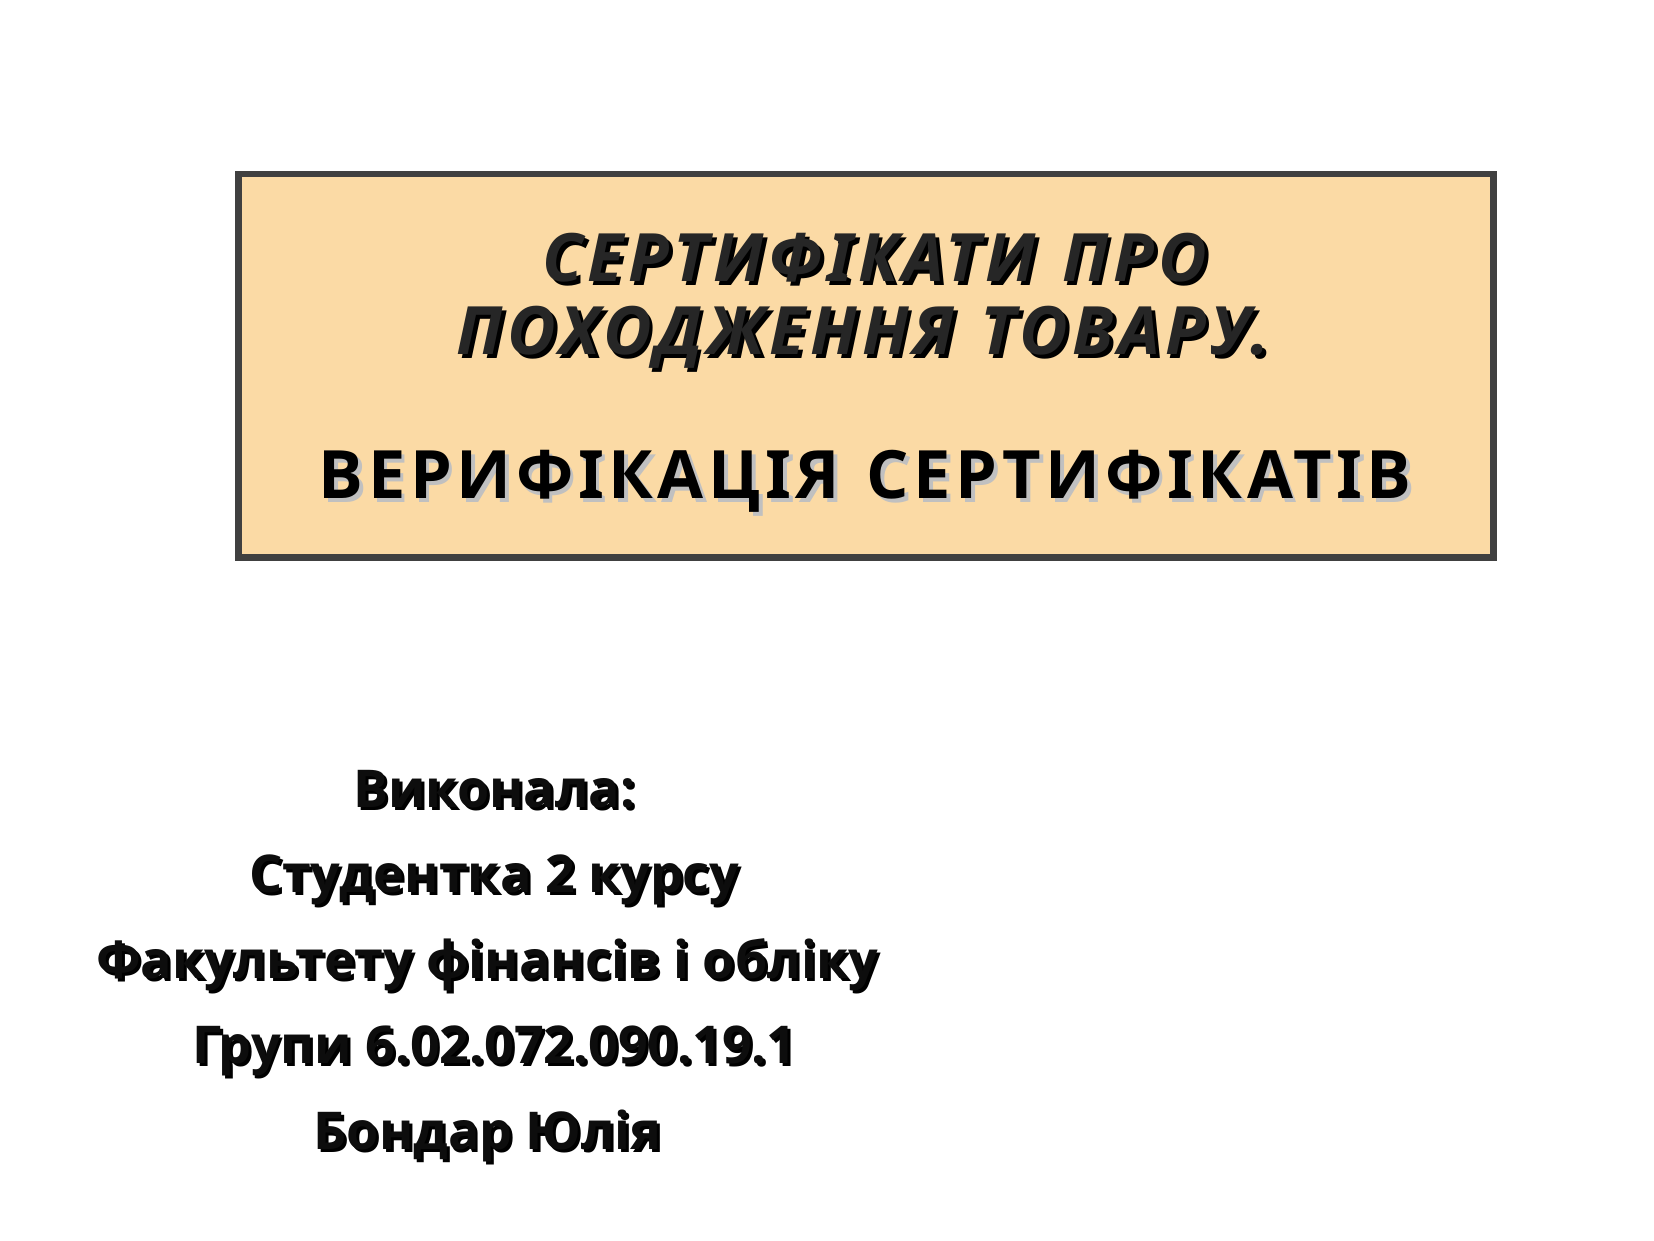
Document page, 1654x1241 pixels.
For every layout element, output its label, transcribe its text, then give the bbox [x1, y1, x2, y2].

subtitle Виконала: Студентка 2 курсу Факультету фінансів і обліку Групи 6.02.072.090.19.1 Бондар Юлія [32, 747, 956, 973]
title сертифікати про походження товару. Верифікація сертифікатів [238, 173, 1494, 558]
